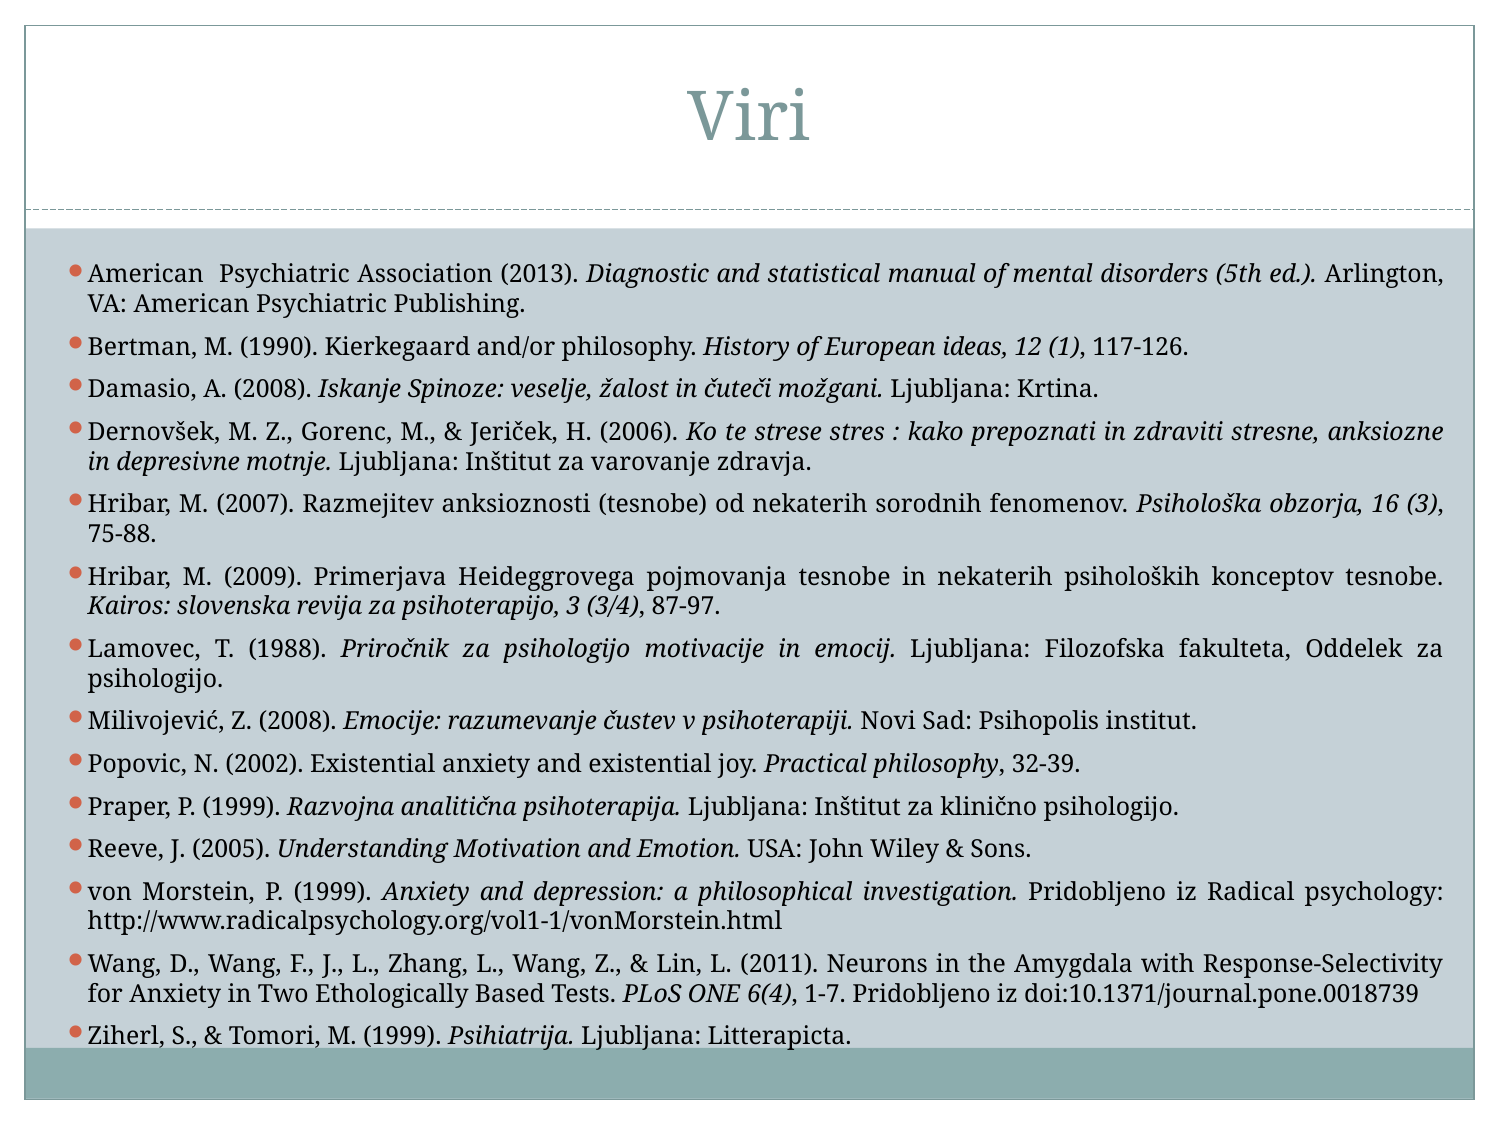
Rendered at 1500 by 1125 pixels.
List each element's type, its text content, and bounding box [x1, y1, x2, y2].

title Viri [49, 37, 1450, 162]
list American Psychiatric Association (2013). Diagnostic and statistical manual of mental disorders (5th ed.). Arlington, VA: American Psychiatric Publishing. Bertman, M. (1990). Kierkegaard and/or philosophy. History of European ideas, 12 (1), 117-126. Damasio, A. (2008). Iskanje Spinoze: veselje, žalost in čuteči možgani. Ljubljana: Krtina. Dernovšek, M. Z., Gorenc, M., & Jeriček, H. (2006). Ko te strese stres : kako prepoznati in zdraviti stresne, anksiozne in depresivne motnje. Ljubljana: Inštitut za varovanje zdravja. Hribar, M. (2007). Razmejitev anksioznosti (tesnobe) od nekaterih sorodnih fenomenov. Psihološka obzorja, 16 (3), 75-88. Hribar, M. (2009). Primerjava Heideggrovega pojmovanja tesnobe in nekaterih psiholoških konceptov tesnobe. Kairos: slovenska revija za psihoterapijo, 3 (3/4), 87-97. Lamovec, T. (1988). Priročnik za psihologijo motivacije in emocij. Ljubljana: Filozofska fakulteta, Oddelek za psihologijo. Milivojević, Z. (2008). Emocije: razumevanje čustev v psihoterapiji. Novi Sad: Psihopolis institut. Popovic, N. (2002). Existential anxiety and existential joy. Practical philosophy, 32-39. Praper, P. (1999). Razvojna analitična psihoterapija. Ljubljana: Inštitut za klinično psihologijo. Reeve, J. (2005). Understanding Motivation and Emotion. USA: John Wiley & Sons. von Morstein, P. (1999). Anxiety and depression: a philosophical investigation. Pridobljeno iz Radical psychology: http://www.radicalpsychology.org/vol1-1/vonMorstein.html Wang, D., Wang, F., J., L., Zhang, L., Wang, Z., & Lin, L. (2011). Neurons in the Amygdala with Response-Selectivity for Anxiety in Two Ethologically Based Tests. PLoS ONE 6(4), 1-7. Pridobljeno iz doi:10.1371/journal.pone.0018739 Ziherl, S., & Tomori, M. (1999). Psihiatrija. Ljubljana: Litterapicta. [53, 250, 1459, 1125]
